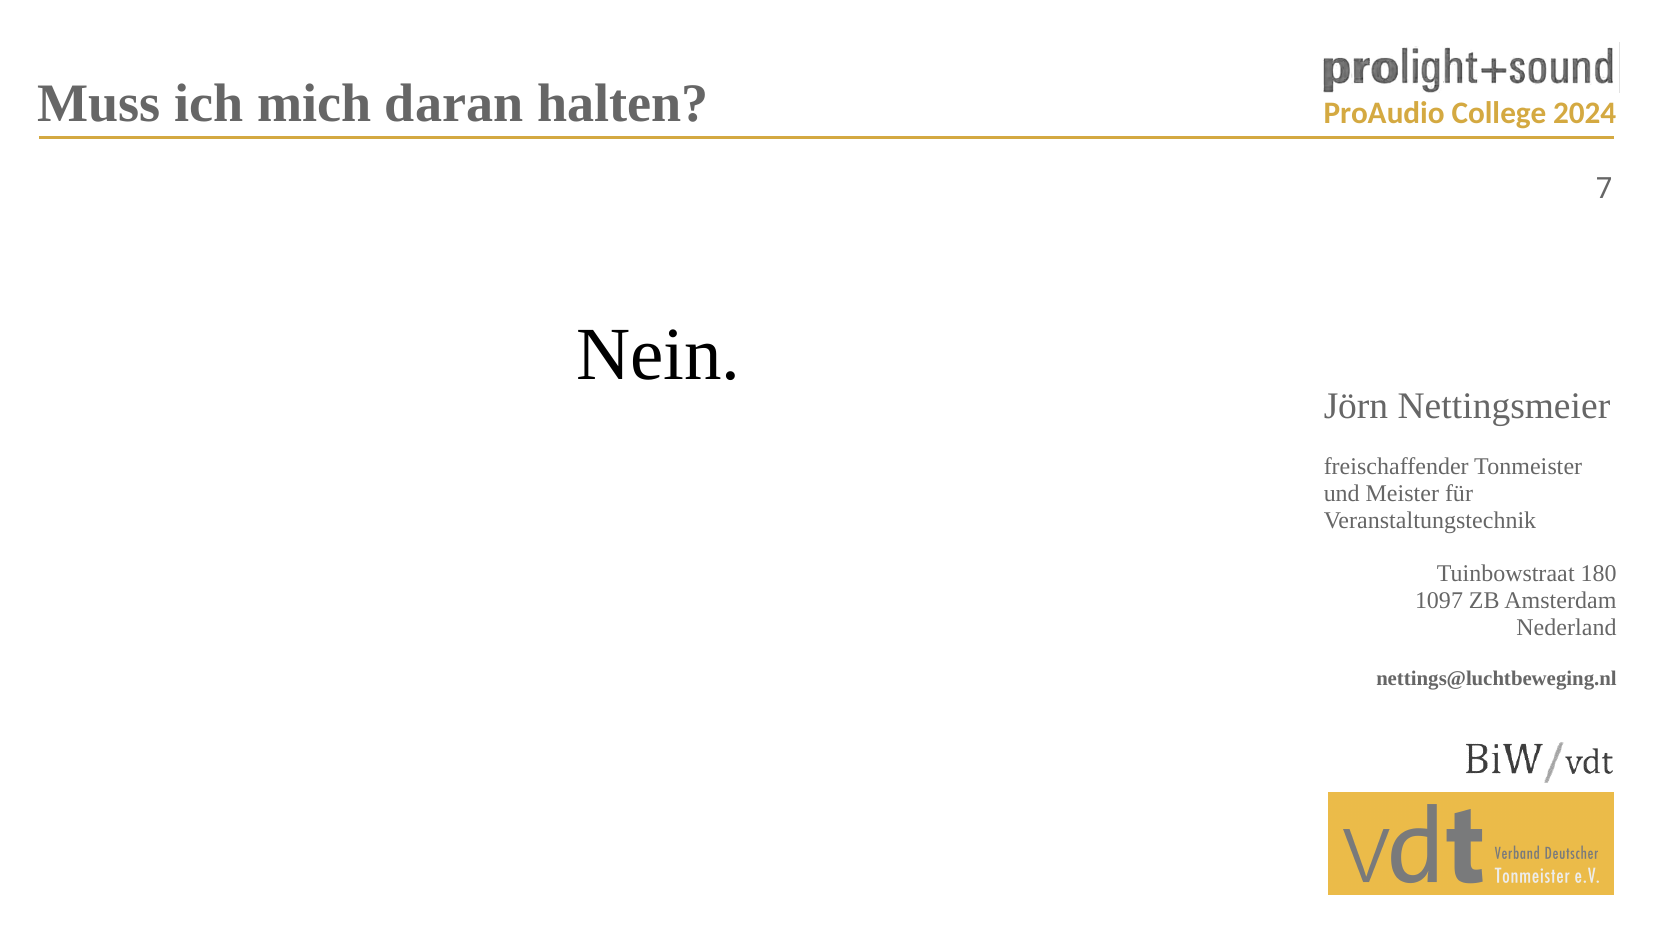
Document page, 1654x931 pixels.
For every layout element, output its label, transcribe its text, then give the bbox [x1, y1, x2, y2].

picture [1318, 42, 1620, 93]
list Nein. [37, 187, 1279, 910]
title Muss ich mich daran halten? [37, 45, 1282, 163]
